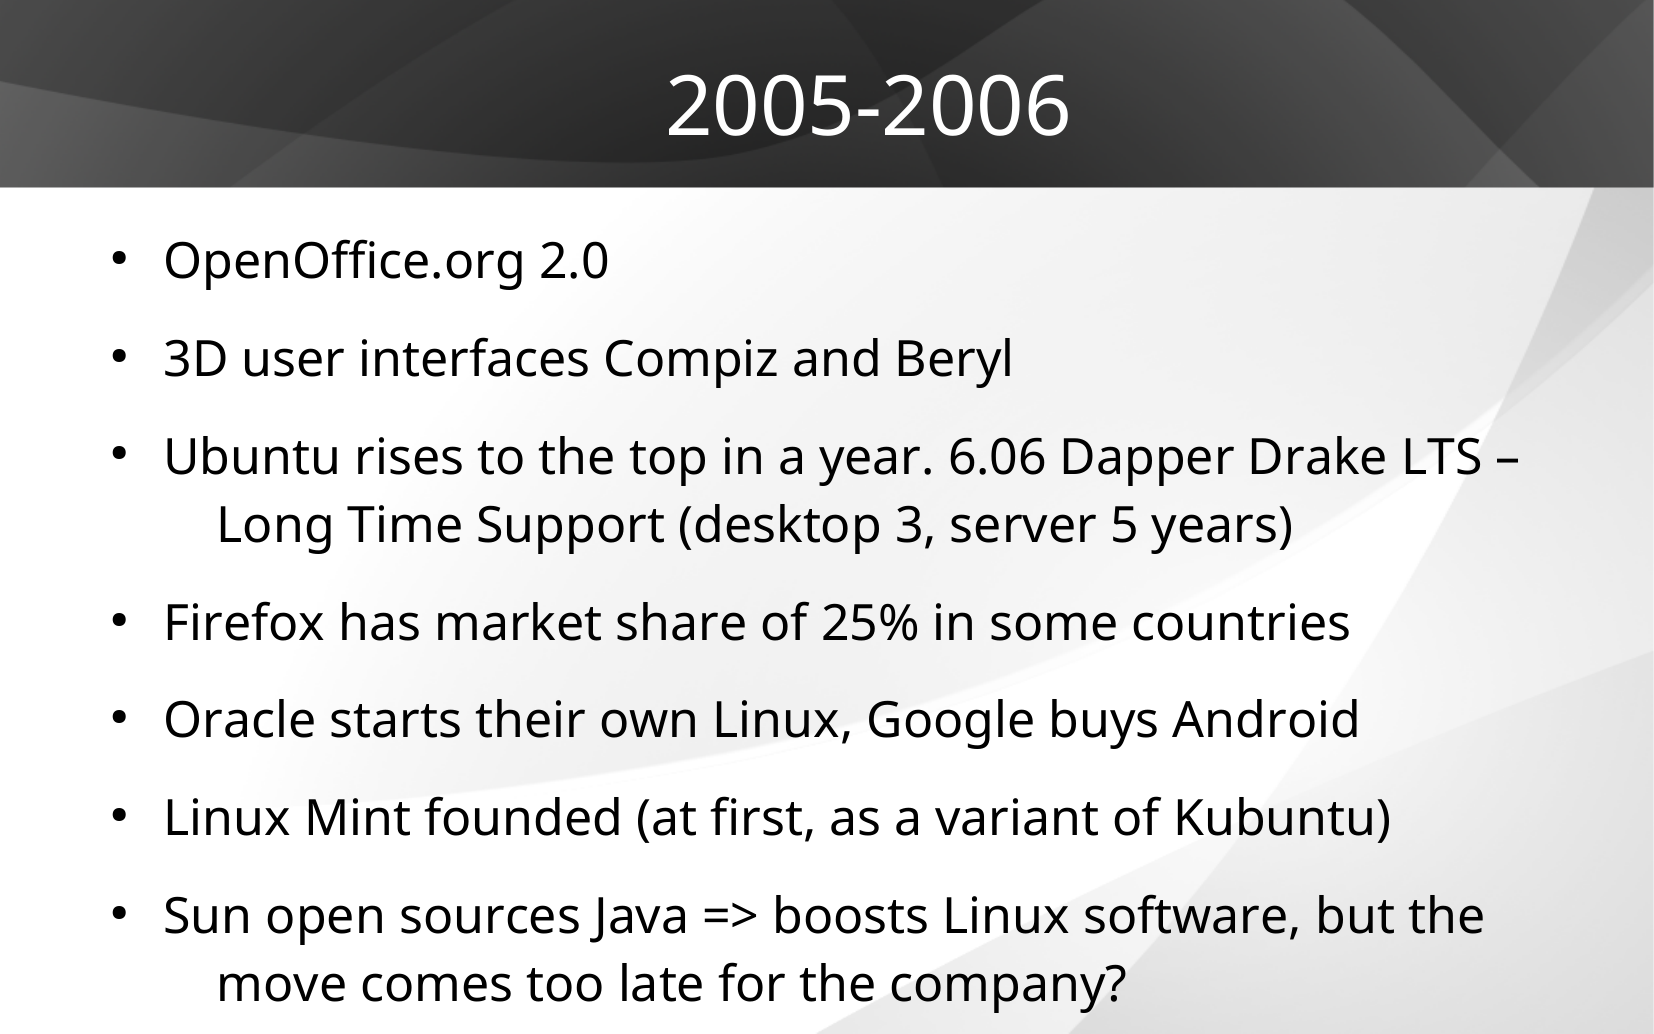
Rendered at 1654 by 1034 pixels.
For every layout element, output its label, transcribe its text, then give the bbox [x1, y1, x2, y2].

list OpenOffice.org 2.0 3D user interfaces Compiz and Beryl Ubuntu rises to the top in a year. 6.06 Dapper Drake LTS – Long Time Support (desktop 3, server 5 years) Firefox has market share of 25% in some countries Oracle starts their own Linux, Google buys Android Linux Mint founded (at first, as a variant of Kubuntu) Sun open sources Java => boosts Linux software, but the move comes too late for the company? [75, 225, 1613, 1013]
title 2005-2006 [124, 0, 1613, 208]
picture [0, 0, 1654, 1034]
